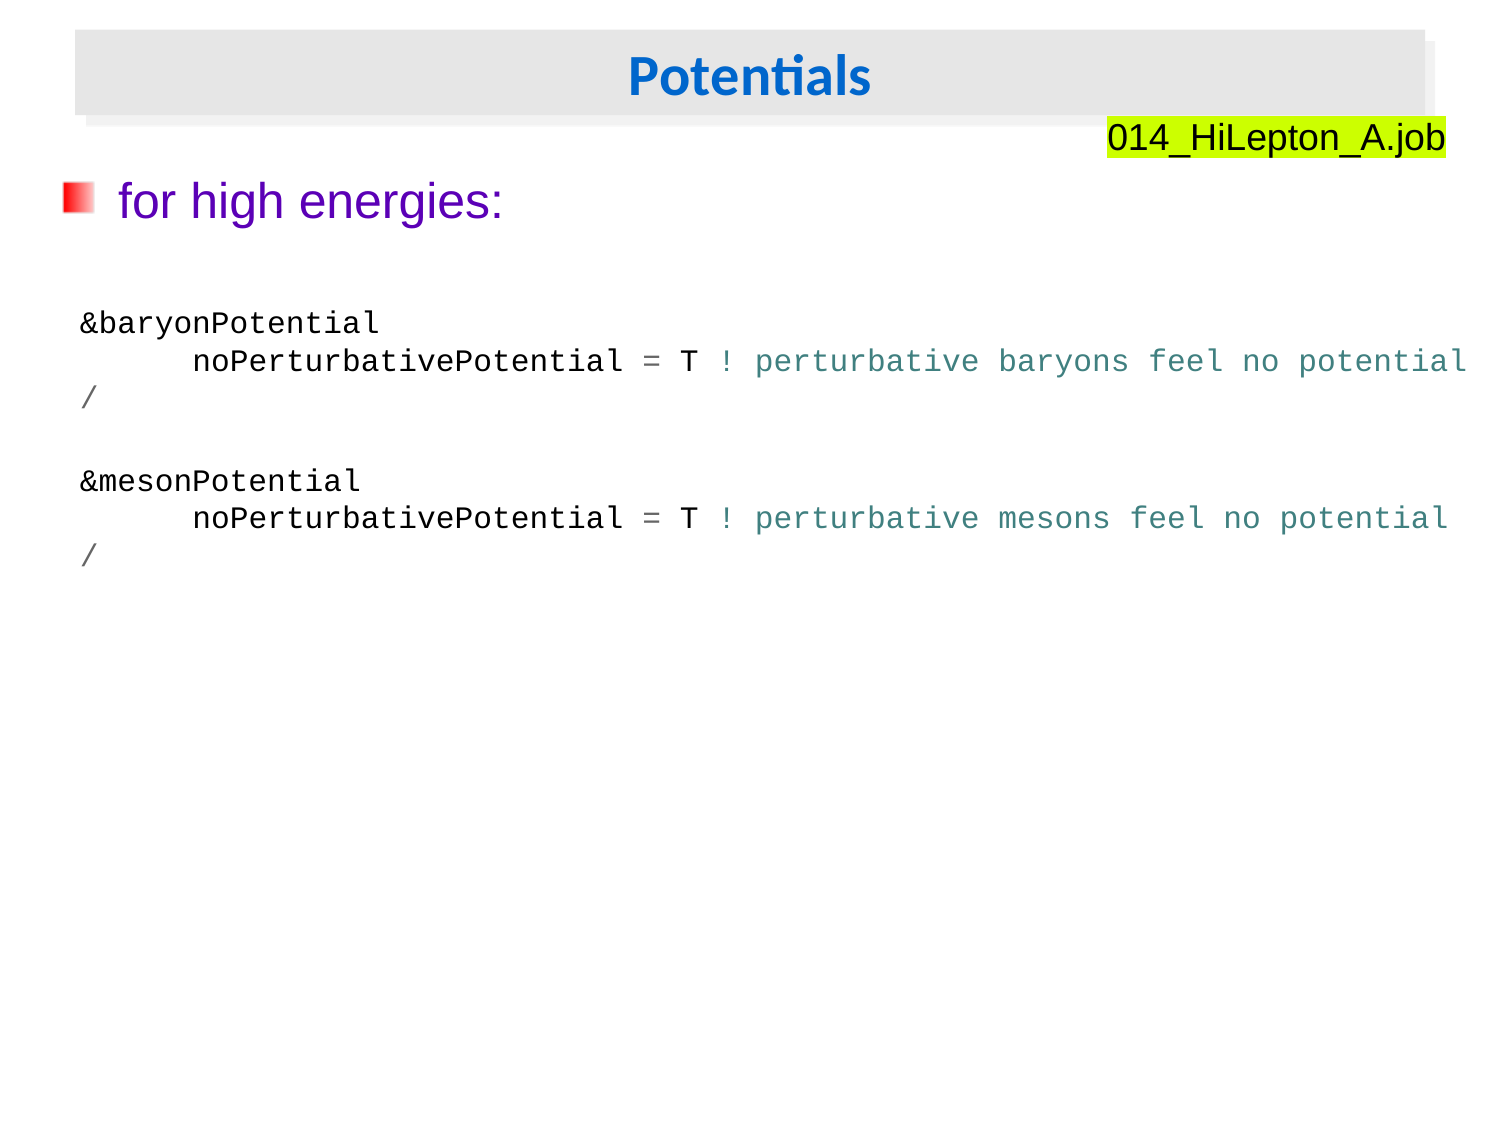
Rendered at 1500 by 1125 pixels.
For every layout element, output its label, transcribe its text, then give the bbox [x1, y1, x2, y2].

title Potentials [75, 29, 1426, 116]
text_box 014_HiLepton_A.job [1092, 105, 1500, 166]
list for high energies: [47, 160, 1465, 1105]
text_box &baryonPotential noPerturbativePotential = T ! perturbative baryons feel no potential / &mesonPotential noPerturbativePotential = T ! perturbative mesons feel no potential / [64, 295, 1500, 675]
